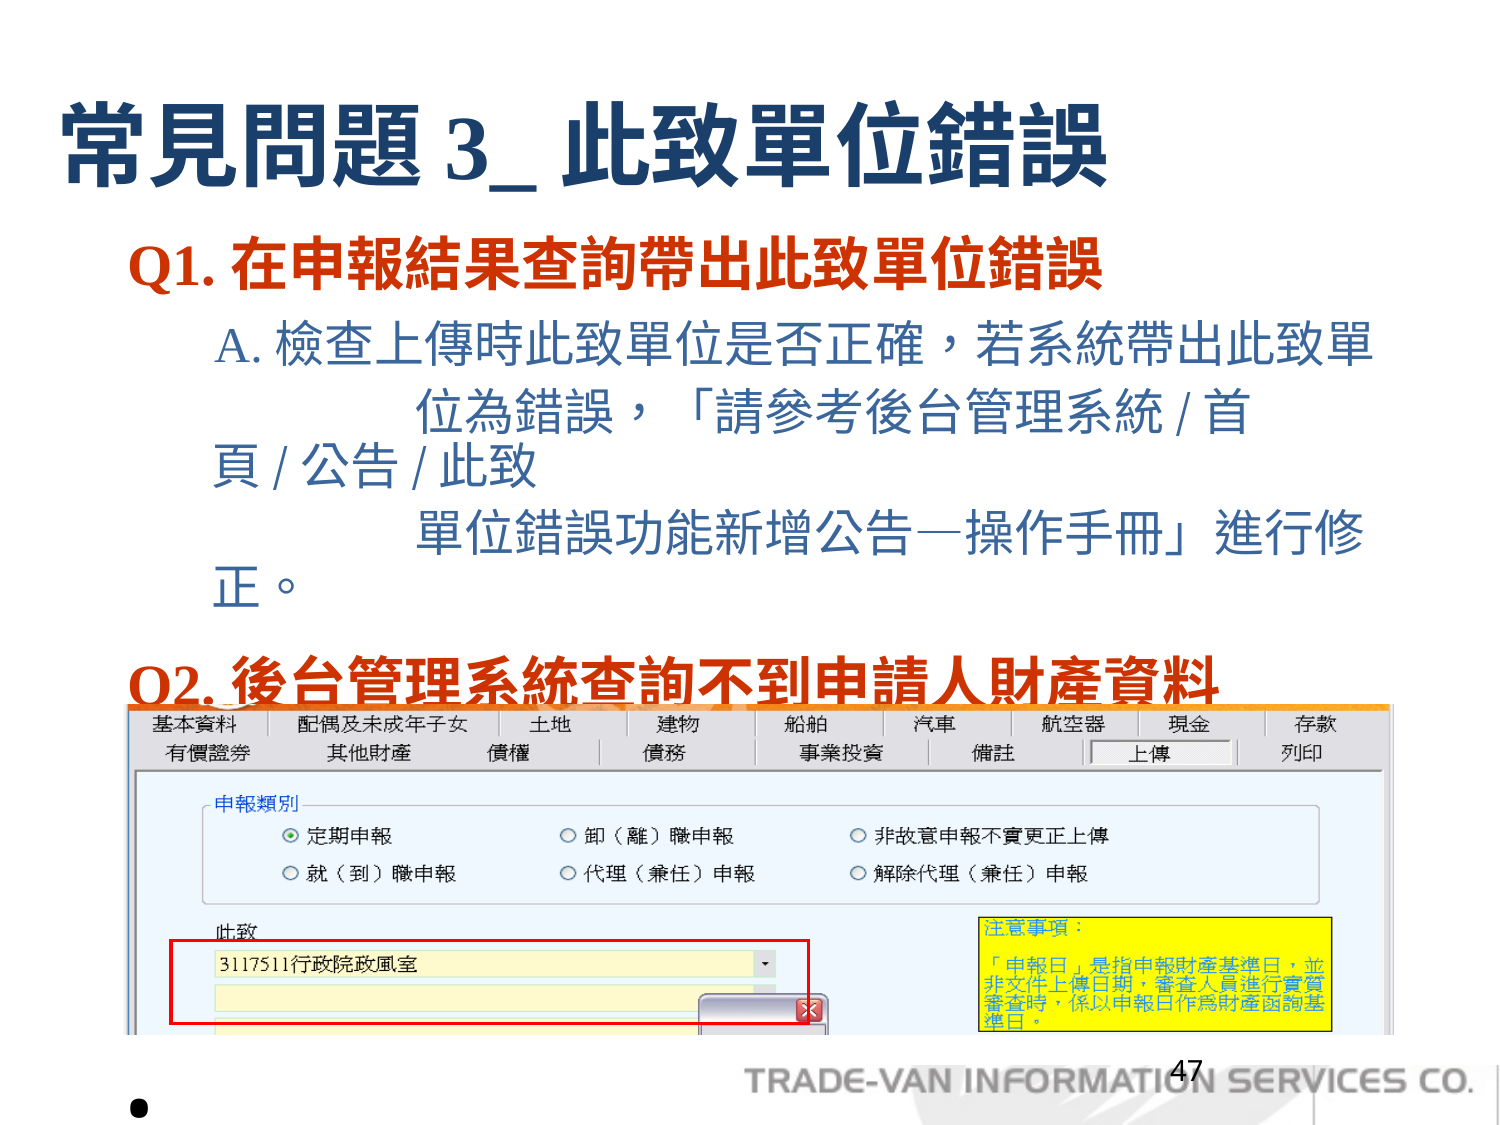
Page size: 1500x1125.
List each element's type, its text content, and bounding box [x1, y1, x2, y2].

picture [123, 704, 1394, 1035]
text_box 常見問題3_此致單位錯誤 [41, 78, 1270, 208]
text_box [0, 0, 1500, 1100]
text_box Q1.在申報結果查詢帶出此致單位錯誤 A.檢查上傳時此致單位是否正確，若系統帶出此致單 位為錯誤，「請參考後台管理系統/首頁/公告/此致 單位錯誤功能新增公告—操作手冊」進行修正。 Q2.後台管理系統查詢不到申請人財產資料 A.檢查上傳時此致單位是否正確 [112, 220, 1400, 563]
